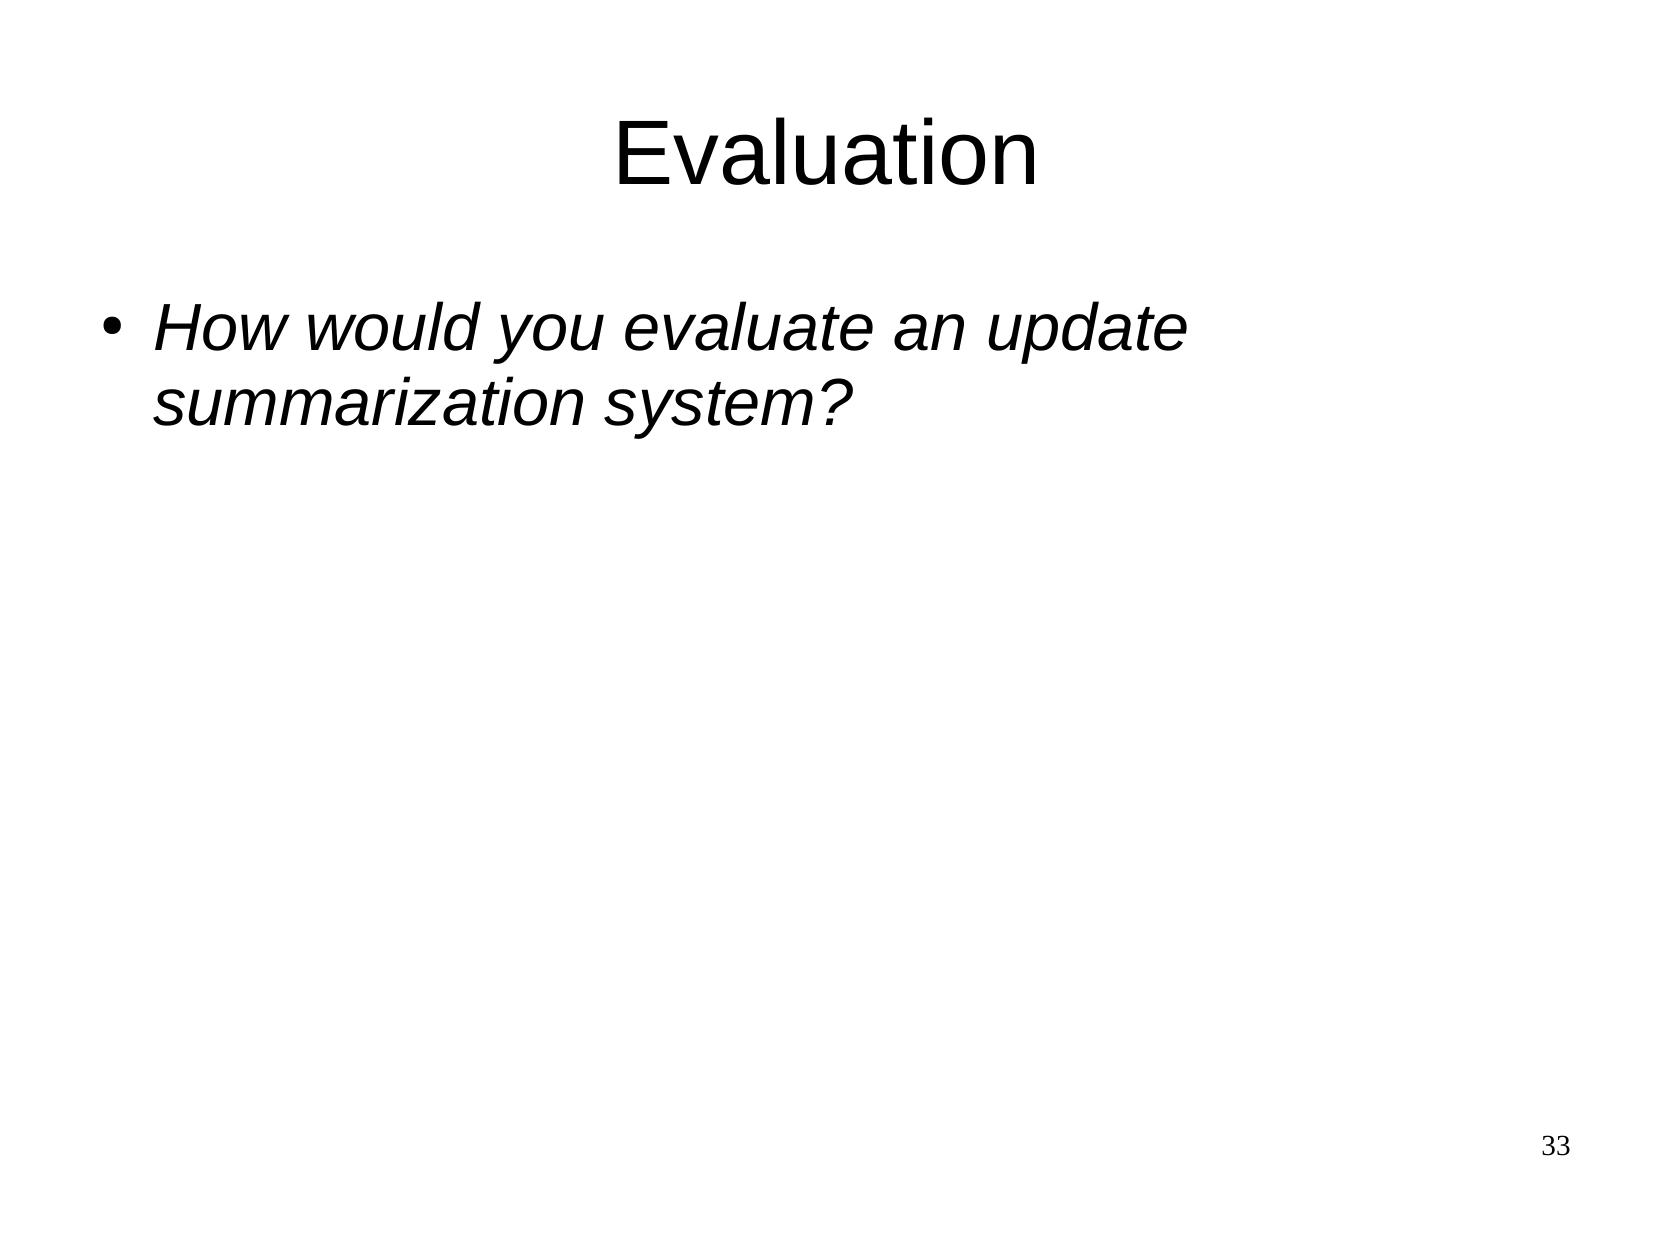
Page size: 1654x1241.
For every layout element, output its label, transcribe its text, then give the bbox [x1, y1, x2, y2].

title Evaluation [82, 49, 1571, 257]
list How would you evaluate an update summarization system? [82, 290, 1571, 1010]
